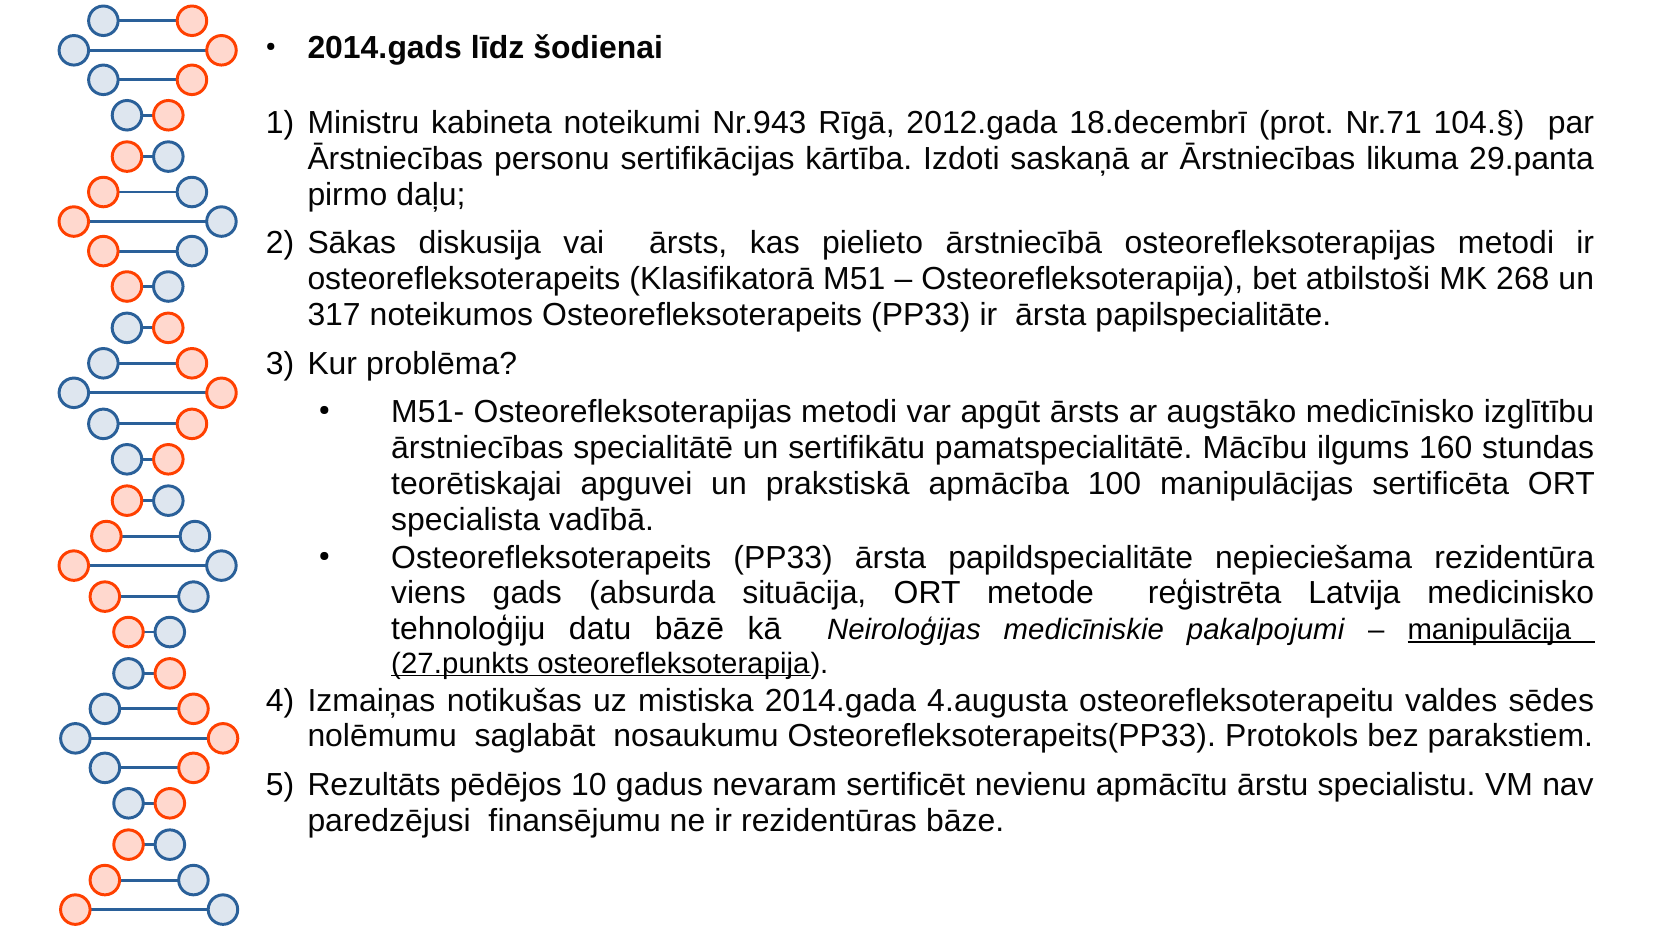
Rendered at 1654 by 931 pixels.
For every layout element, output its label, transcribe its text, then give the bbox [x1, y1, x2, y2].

list 2014.gads līdz šodienai Ministru kabineta noteikumi Nr.943 Rīgā, 2012.gada 18.decembrī (prot. Nr.71 104.§) par Ārstniecības personu sertifikācijas kārtība. Izdoti saskaņā ar Ārstniecības likuma 29.panta pirmo daļu; Sākas diskusija vai ārsts, kas pielieto ārstniecībā osteorefleksoterapijas metodi ir osteorefleksoterapeits (Klasifikatorā M51 – Osteorefleksoterapija), bet atbilstoši MK 268 un 317 noteikumos Osteorefleksoterapeits (PP33) ir ārsta papilspecialitāte. Kur problēma? M51- Osteorefleksoterapijas metodi var apgūt ārsts ar augstāko medicīnisko izglītību ārstniecības specialitātē un sertifikātu pamatspecialitātē. Mācību ilgums 160 stundas teorētiskajai apguvei un prakstiskā apmācība 100 manipulācijas sertificēta ORT specialista vadībā. Osteorefleksoterapeits (PP33) ārsta papildspecialitāte nepieciešama rezidentūra viens gads (absurda situācija, ORT metode reģistrēta Latvija medicinisko tehnoloģiju datu bāzē kā Neiroloģijas medicīniskie pakalpojumi – manipulācija (27.punkts osteorefleksoterapija). Izmaiņas notikušas uz mistiska 2014.gada 4.augusta osteorefleksoterapeitu valdes sēdes nolēmumu saglabāt nosaukumu Osteorefleksoterapeits(PP33). Protokols bez parakstiem. Rezultāts pēdējos 10 gadus nevaram sertificēt nevienu apmācītu ārstu specialistu. VM nav paredzējusi finansējumu ne ir rezidentūras bāze. [265, 29, 1595, 886]
